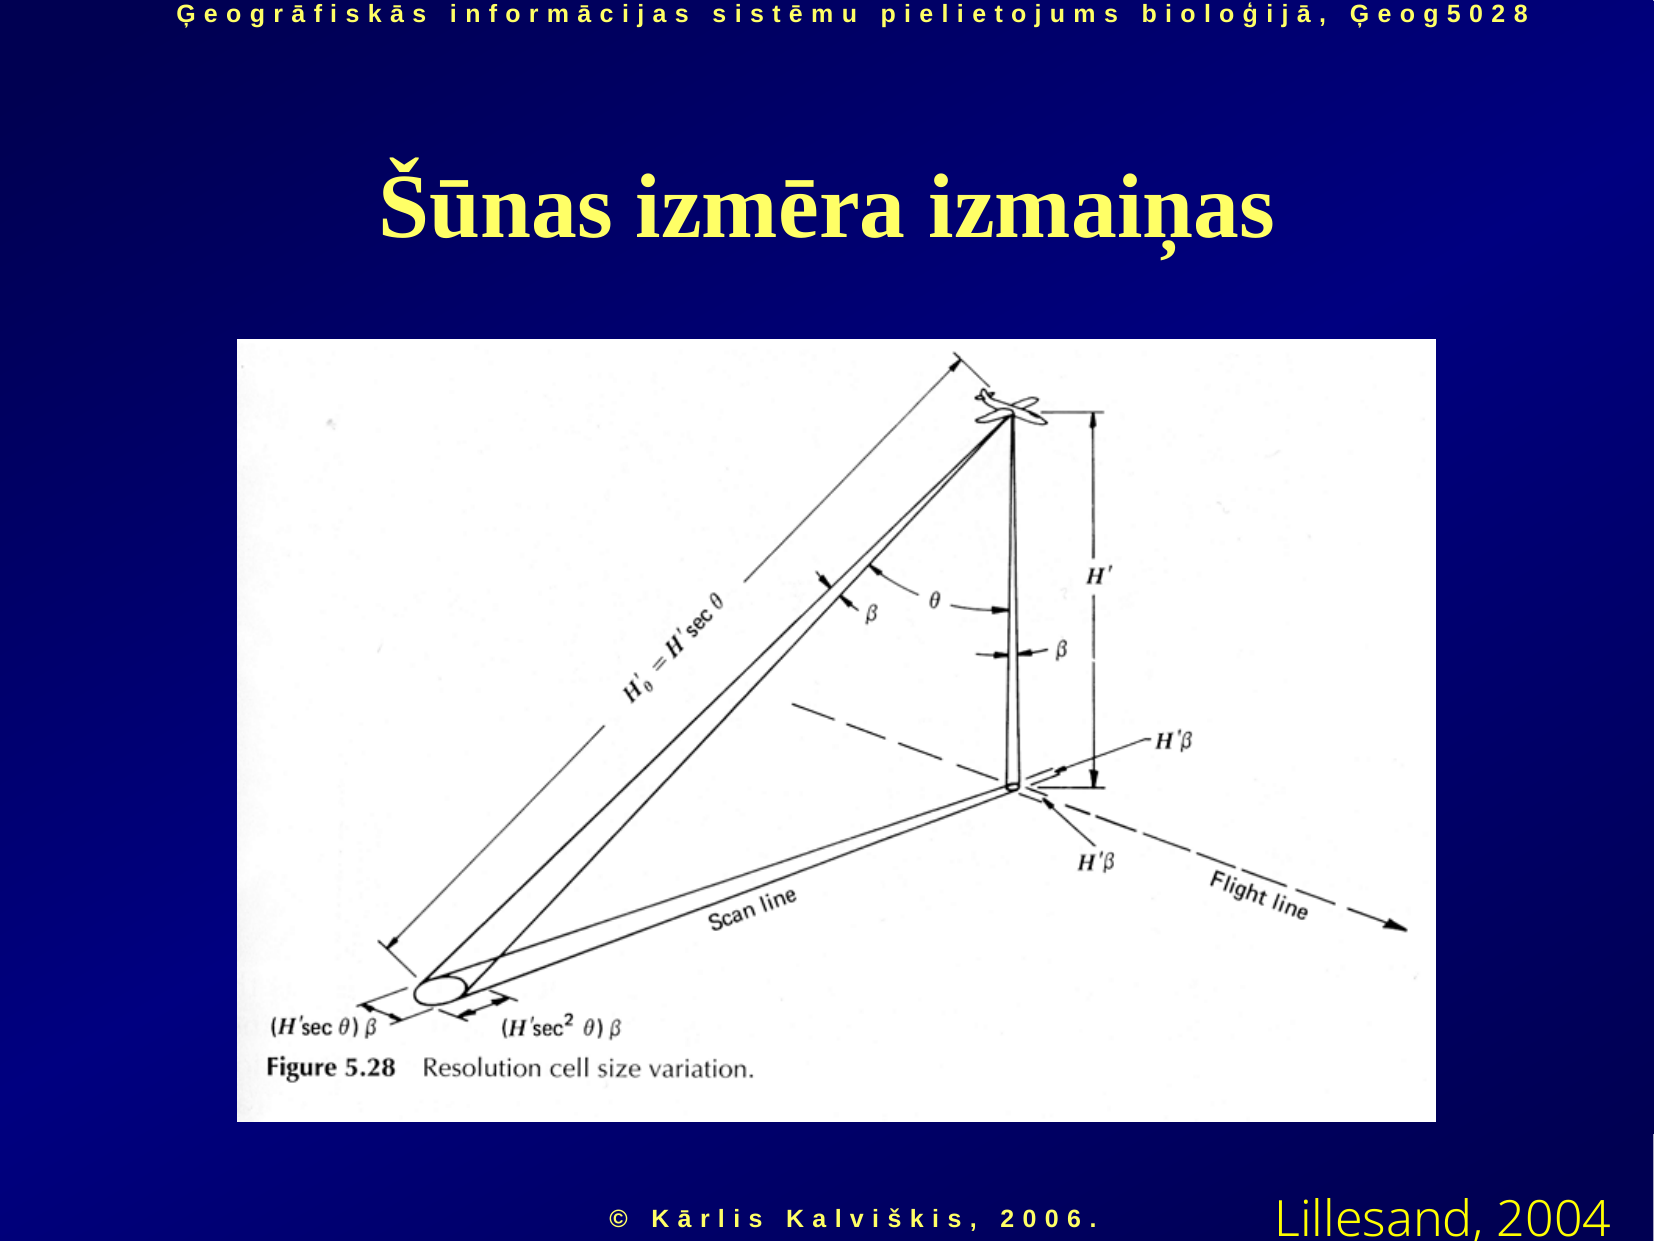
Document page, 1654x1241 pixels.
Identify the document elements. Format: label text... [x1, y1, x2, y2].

text_box Lillesand, 2004 [1225, 1182, 1654, 1241]
title Šūnas izmēra izmaiņas [121, 102, 1534, 311]
picture [237, 339, 1436, 1122]
